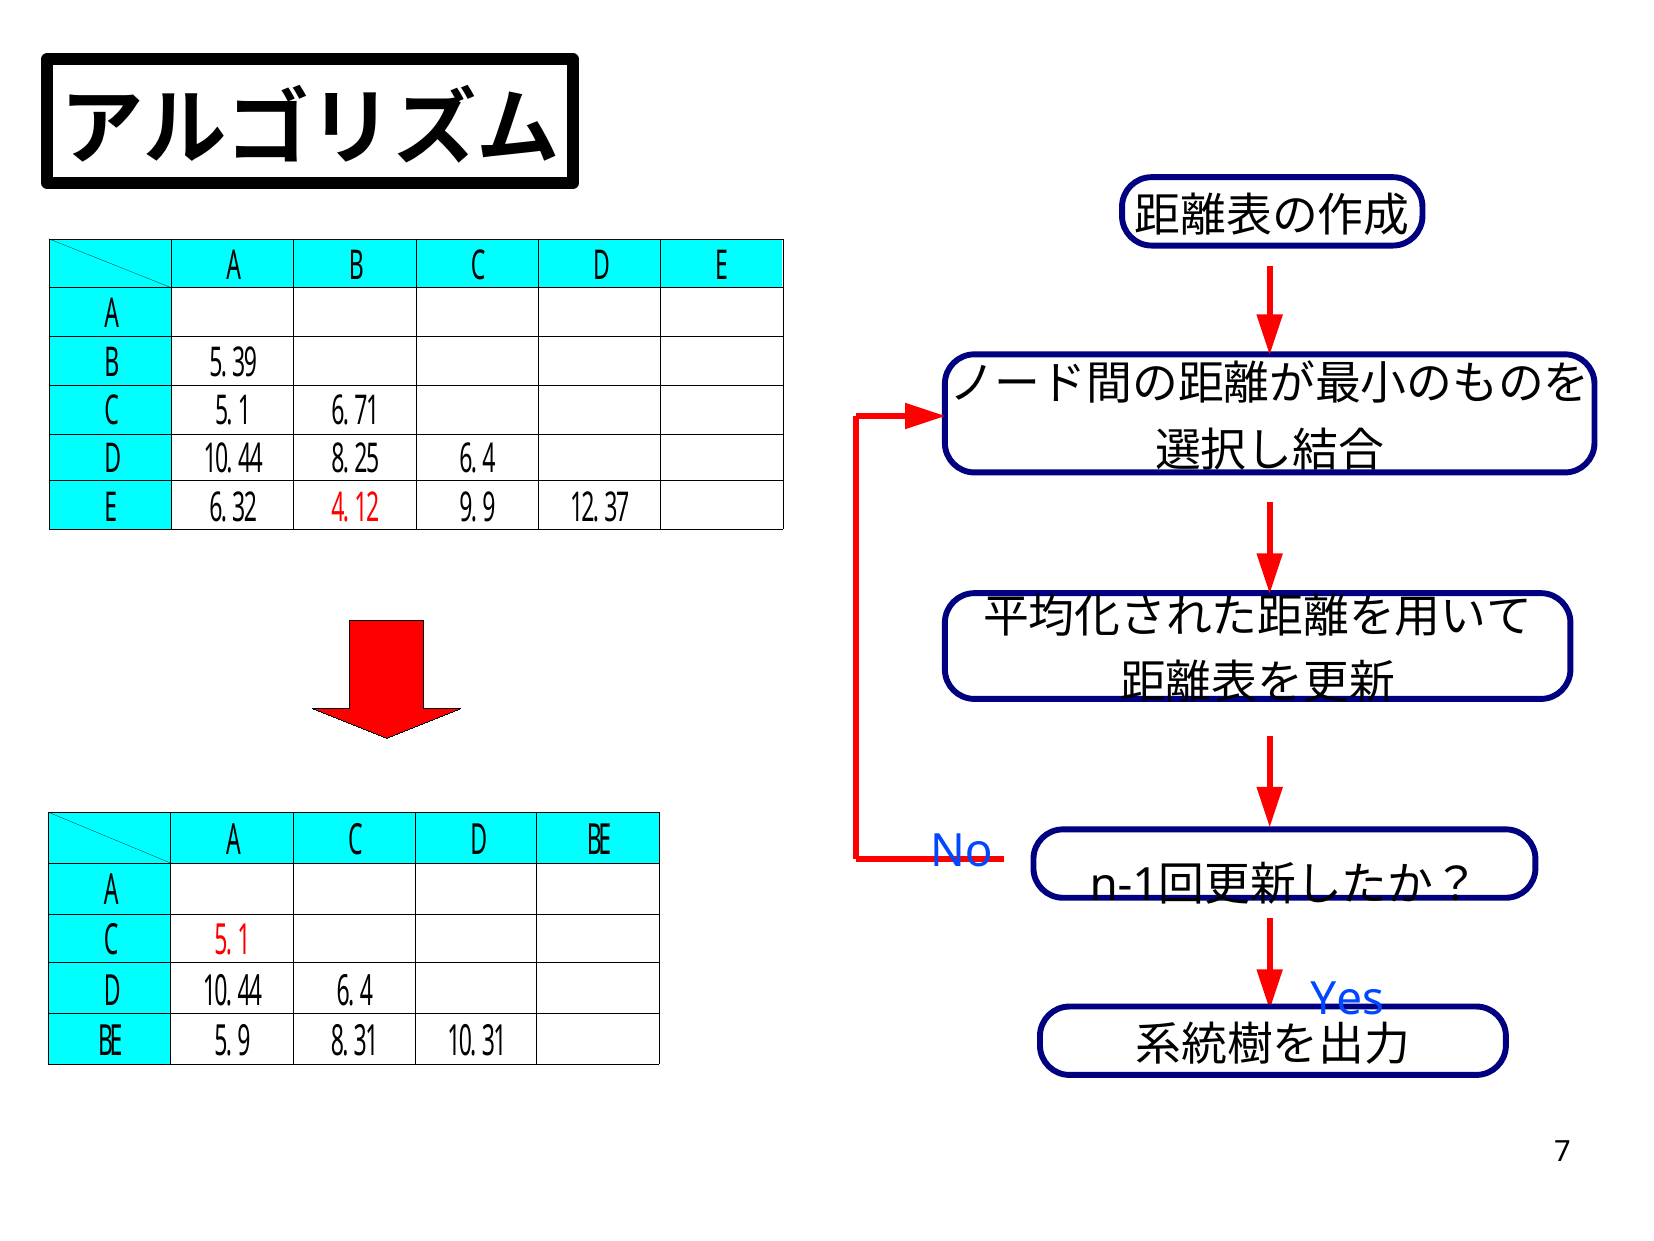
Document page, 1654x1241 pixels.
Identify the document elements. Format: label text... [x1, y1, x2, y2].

chart [46, 809, 662, 1081]
text_box 系統樹を出力 [1039, 1006, 1506, 1075]
text_box アルゴリズム [47, 59, 573, 184]
text_box n-1回更新したか？ [1097, 878, 1110, 898]
text_box No [915, 779, 1008, 845]
chart [47, 236, 785, 549]
text_box 平均化された距離を用いて 距離表を更新 [944, 593, 1571, 699]
text_box n-1回更新したか？ [1397, 876, 1414, 898]
text_box [312, 620, 461, 739]
text_box n-1回更新したか？ [1033, 829, 1536, 898]
text_box n-1回更新したか？ [1165, 867, 1196, 898]
text_box ノード間の距離が最小のものを 選択し結合 [944, 354, 1595, 473]
text_box Yes [1295, 926, 1401, 992]
text_box 距離表の作成 [1122, 177, 1423, 246]
